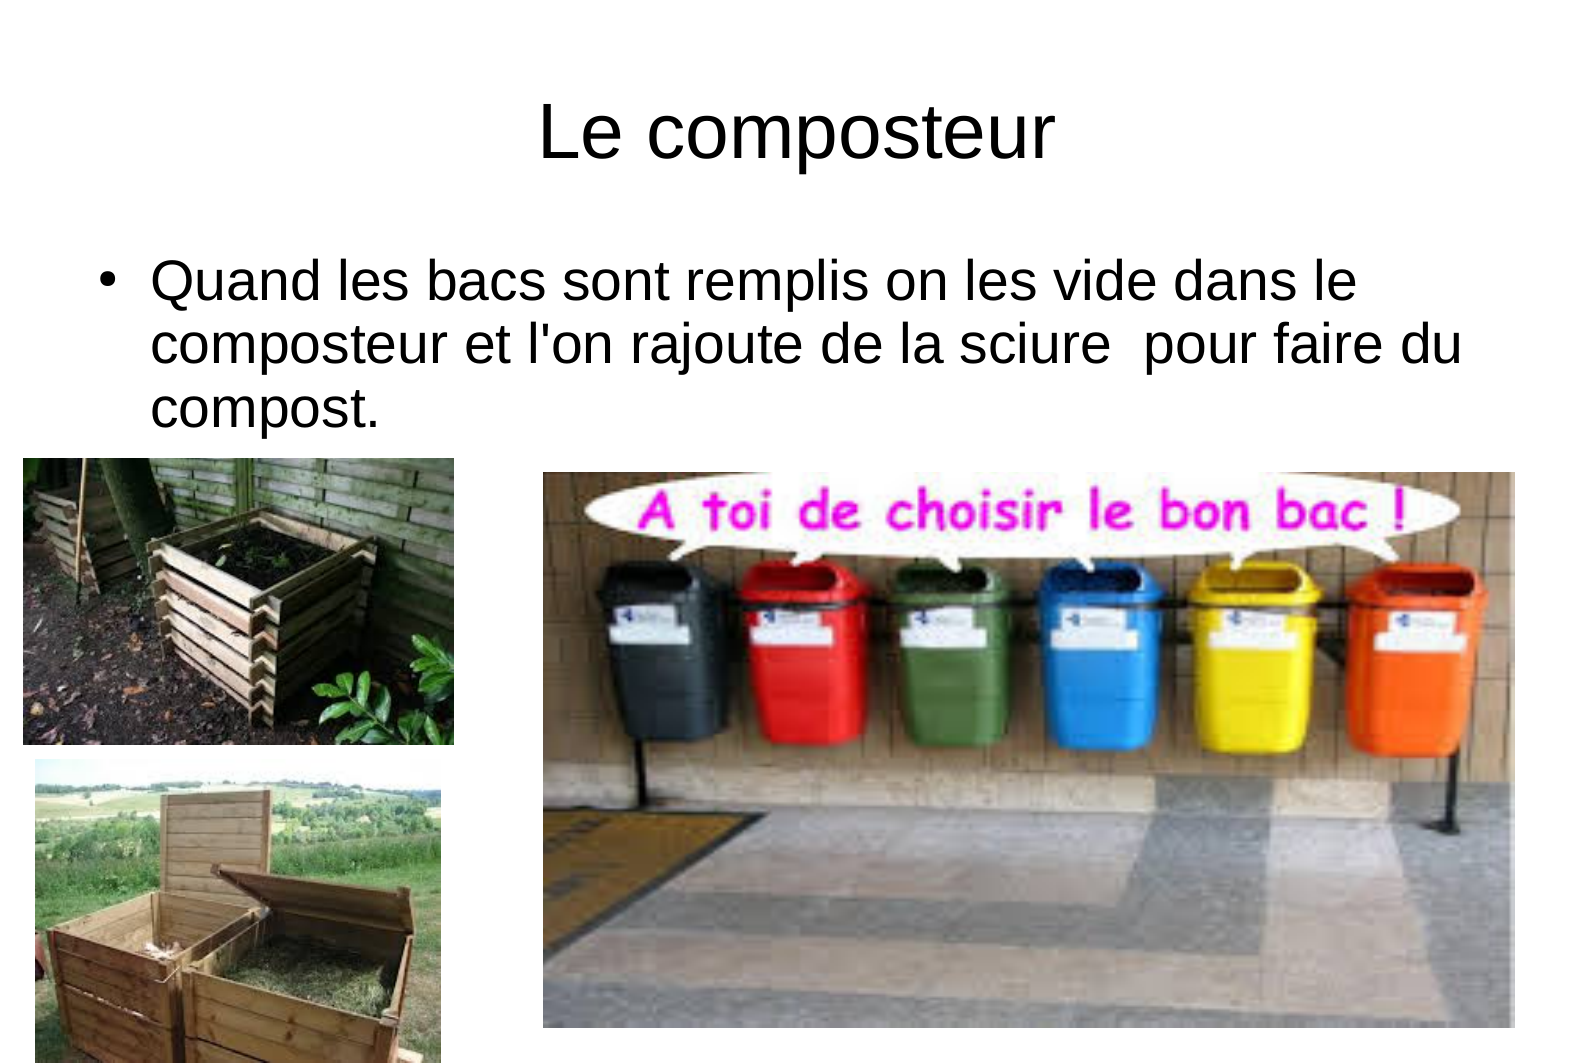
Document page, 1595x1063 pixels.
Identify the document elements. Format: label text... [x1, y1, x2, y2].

title Le composteur [79, 42, 1515, 220]
picture [23, 458, 454, 745]
picture [35, 759, 441, 1063]
list Quand les bacs sont remplis on les vide dans le composteur et l'on rajoute de la sciure pour faire du compost. [79, 248, 1515, 951]
picture [543, 472, 1515, 1028]
